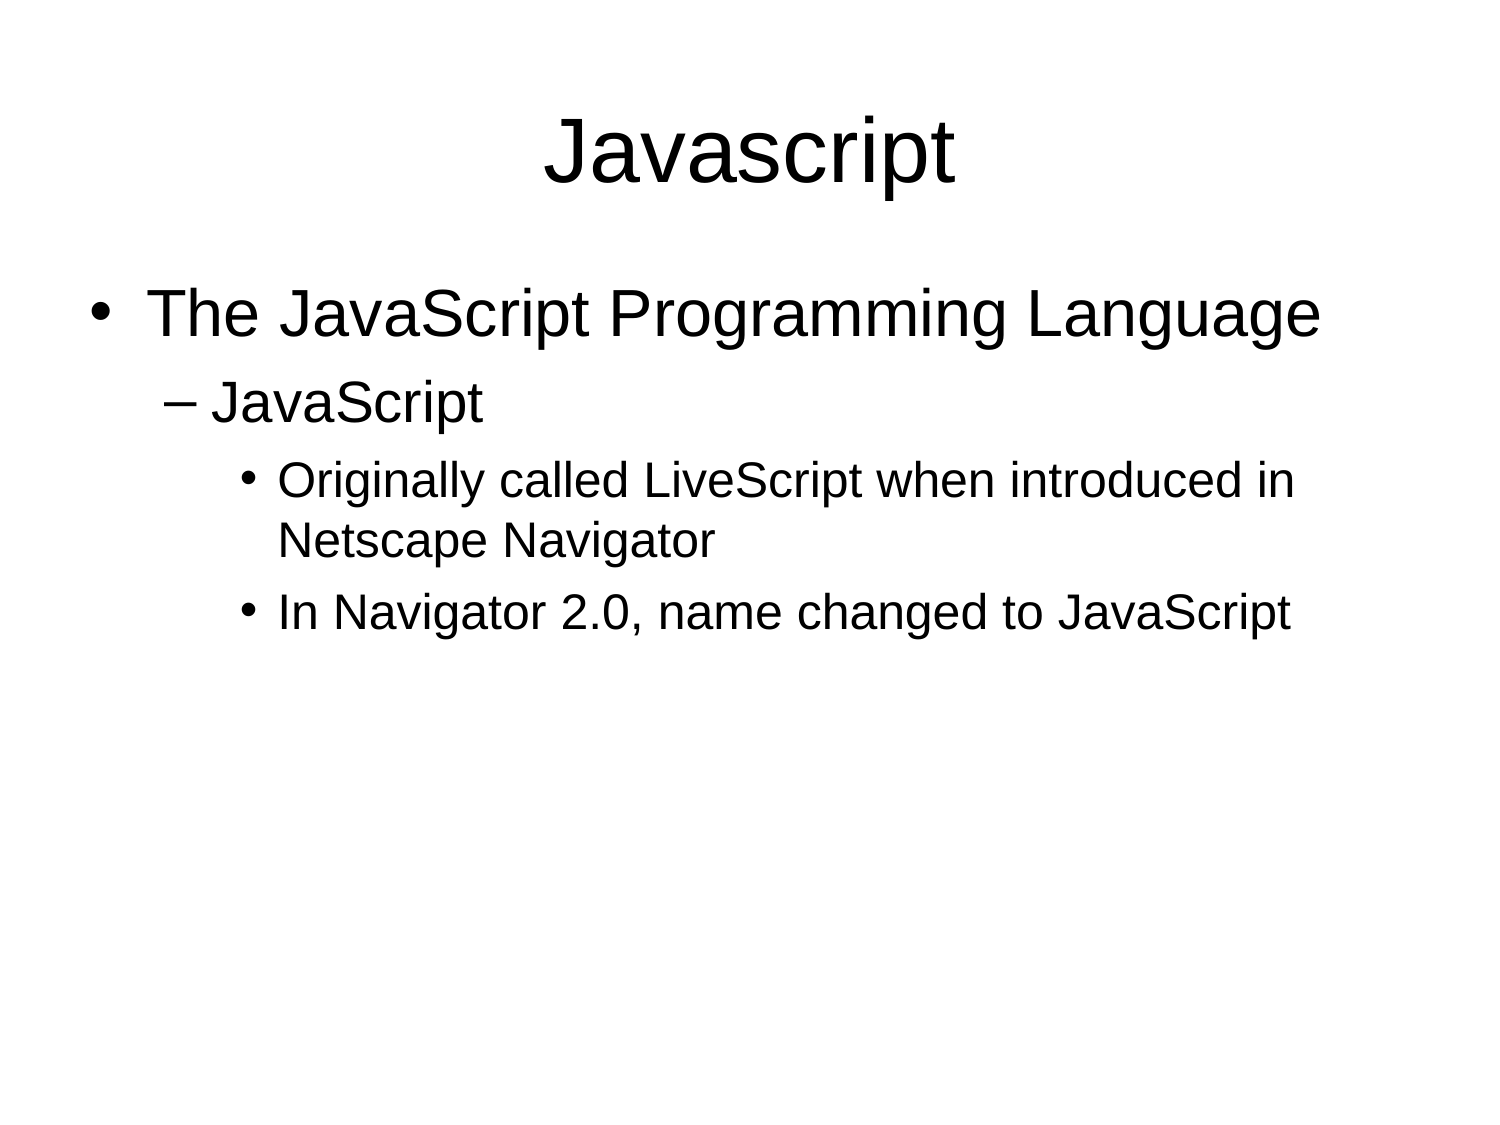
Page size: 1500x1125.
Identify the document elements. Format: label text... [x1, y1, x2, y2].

list The JavaScript Programming Language JavaScript Originally called LiveScript when introduced in Netscape Navigator In Navigator 2.0, name changed to JavaScript [75, 262, 1426, 1005]
title Javascript [75, 44, 1426, 248]
